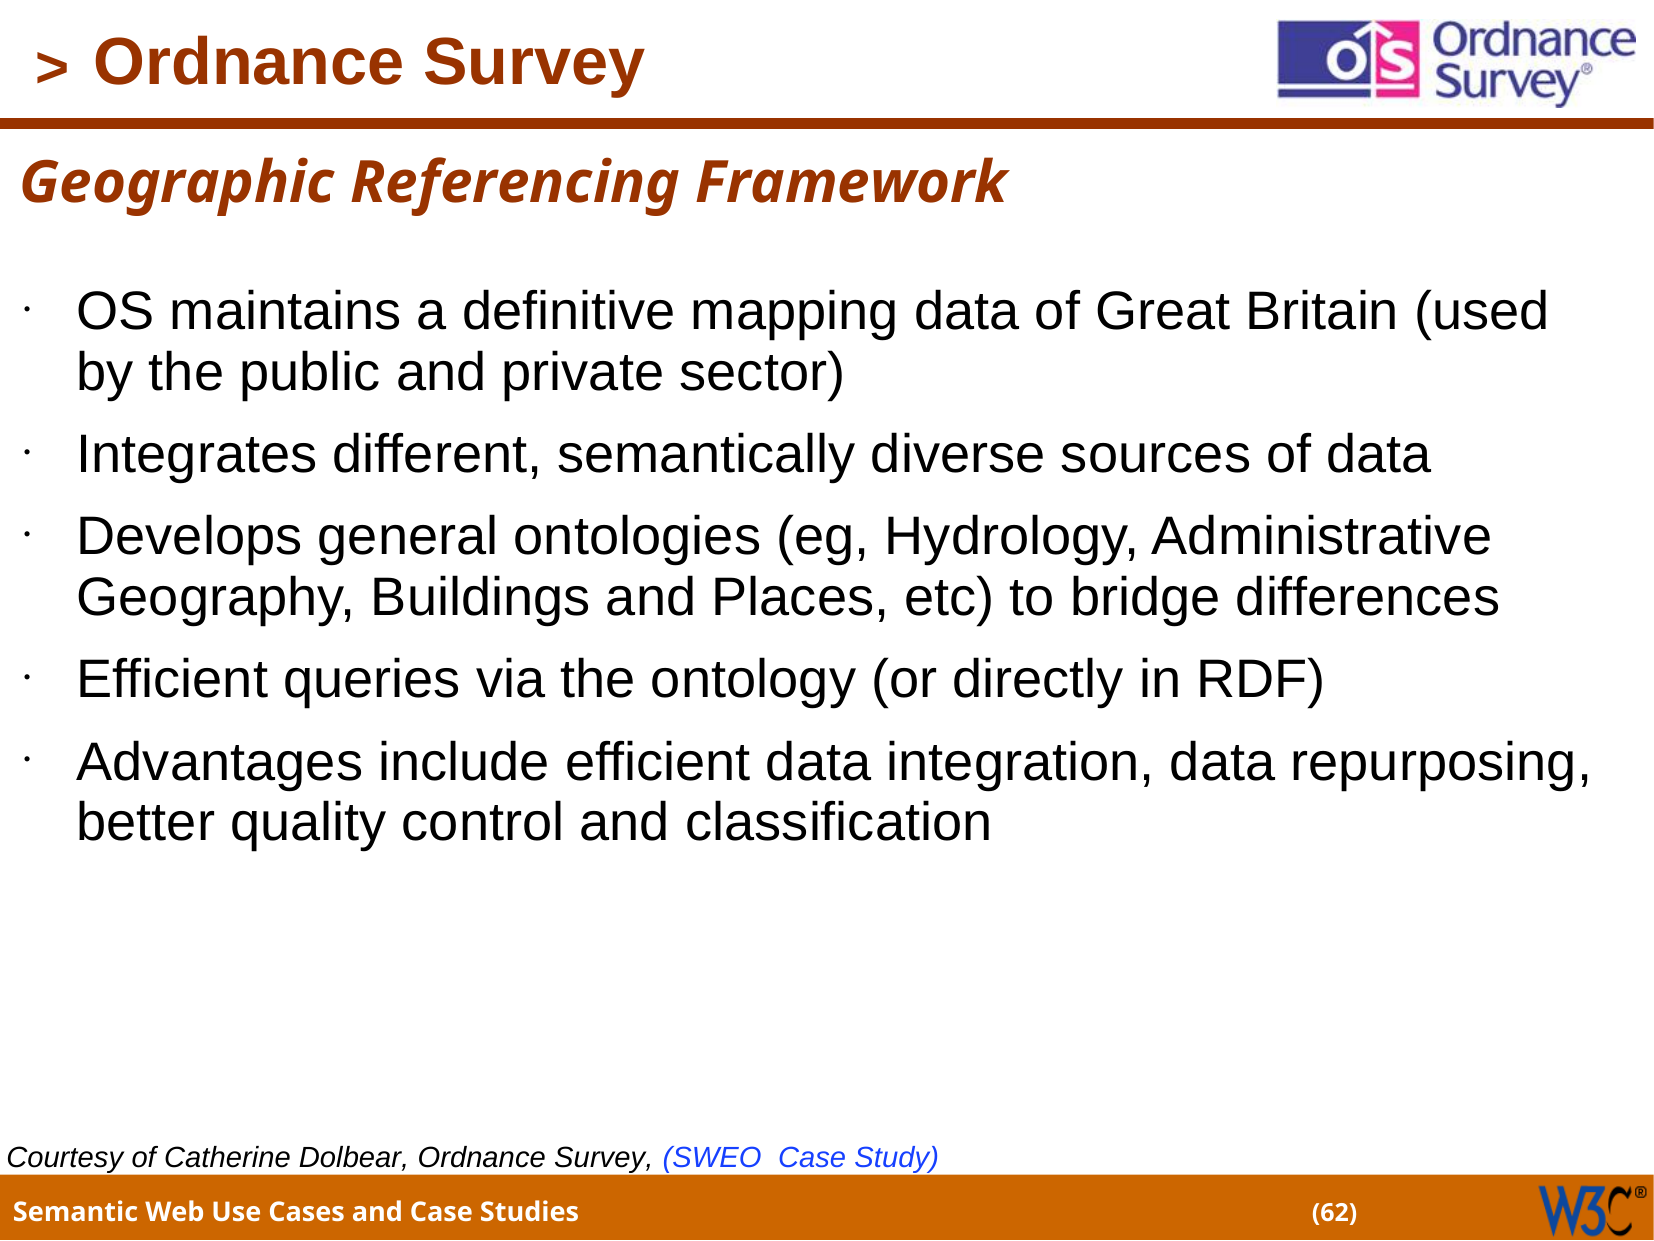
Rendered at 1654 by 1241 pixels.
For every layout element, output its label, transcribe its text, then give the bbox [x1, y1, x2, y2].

text_box Geographic Referencing Framework [19, 141, 1561, 215]
title Ordnance Survey [93, 0, 1493, 124]
text_box Courtesy of Catherine Dolbear, Ordnance Survey, (SWEO Case Study) [6, 1139, 1038, 1173]
picture [1276, 19, 1636, 108]
list OS maintains a definitive mapping data of Great Britain (used by the public and private sector) Integrates different, semantically diverse sources of data Develops general ontologies (eg, Hydrology, Administrative Geography, Buildings and Places, etc) to bridge differences Efficient queries via the ontology (or directly in RDF) Advantages include efficient data integration, data repurposing, better quality control and classification [5, 277, 1601, 1057]
picture [1535, 1183, 1651, 1240]
